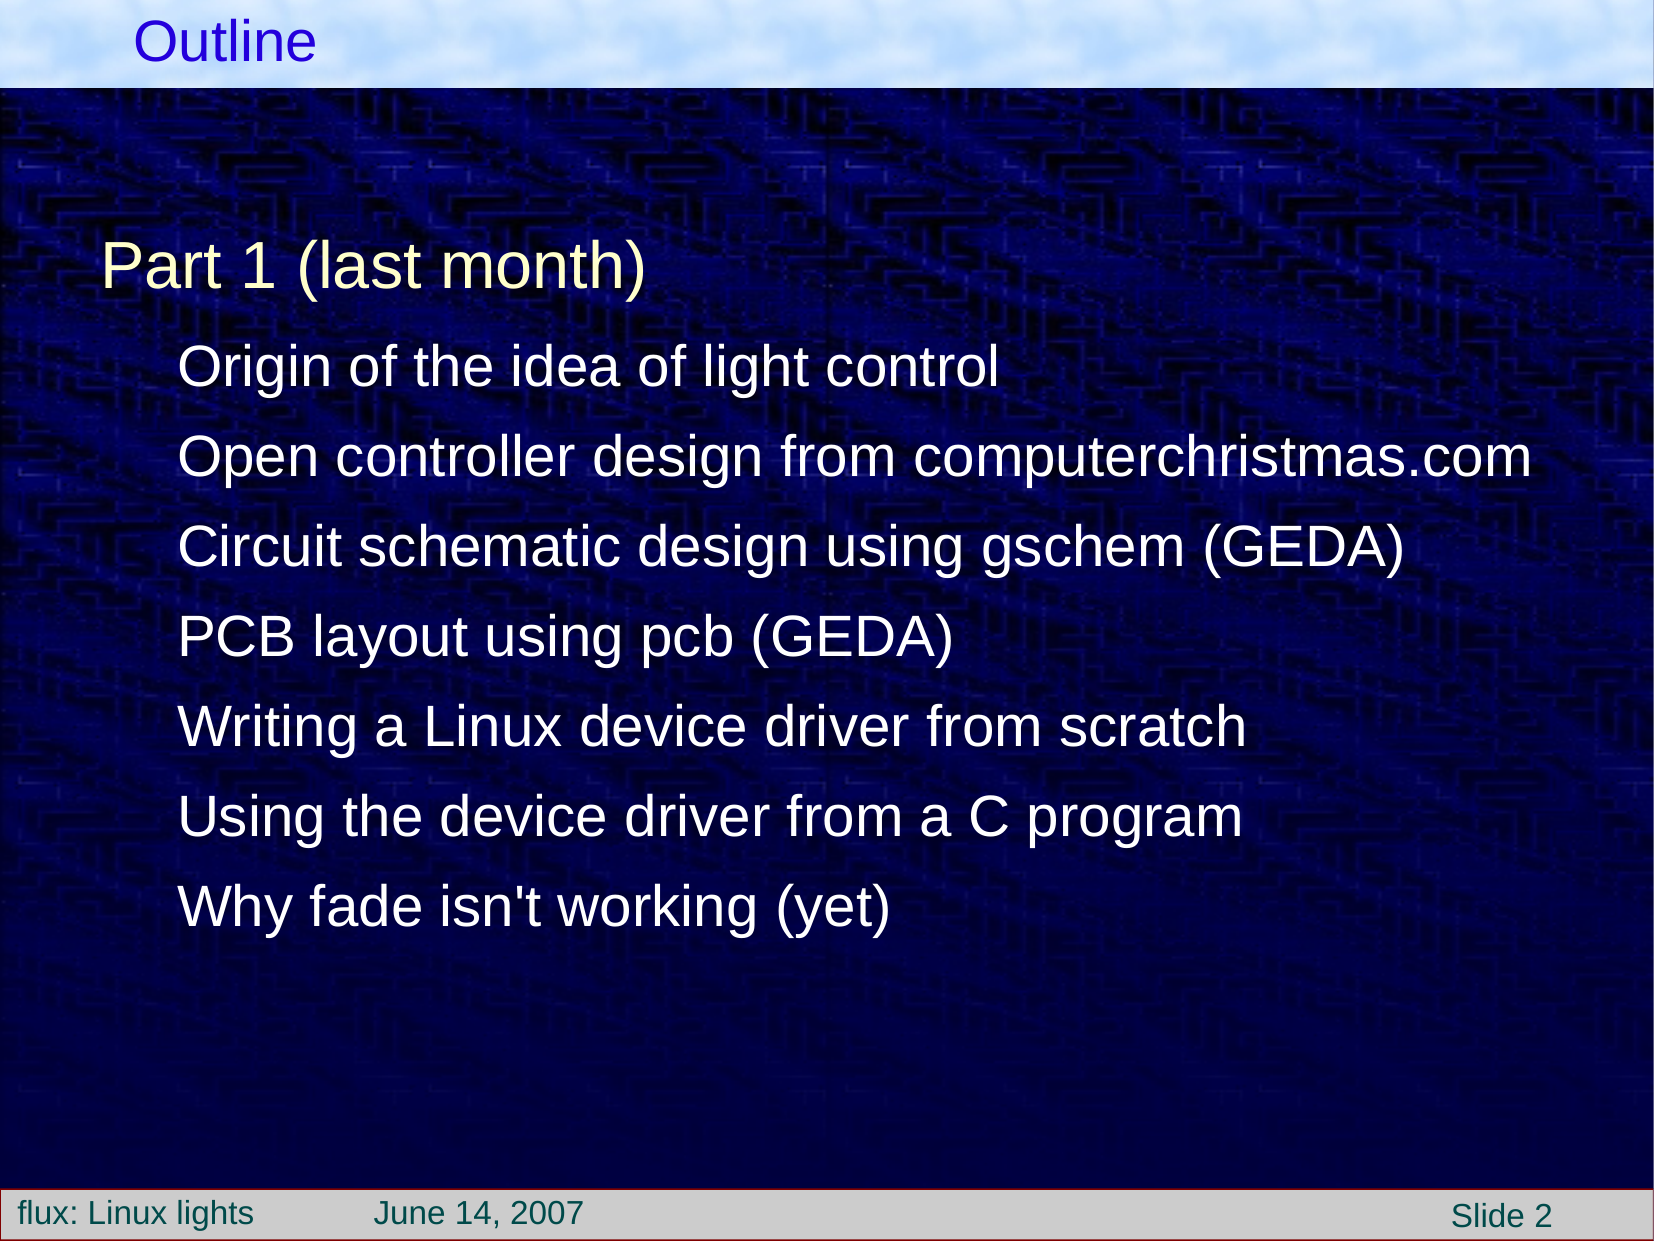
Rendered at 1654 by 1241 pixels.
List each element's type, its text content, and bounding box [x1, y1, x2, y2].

text_box Slide <number> [1436, 1189, 1654, 1241]
text_box [643, 1189, 1436, 1241]
picture [0, 88, 1654, 1189]
list Part 1 (last month) Origin of the idea of light control Open controller design from computerchristmas.com Circuit schematic design using gschem (GEDA) PCB layout using pcb (GEDA) Writing a Linux device driver from scratch Using the device driver from a C program Why fade isn't working (yet) [82, 226, 1618, 1031]
text_box flux: Linux lights June 14, 2007 [2, 1186, 643, 1241]
text_box Outline [0, 0, 1654, 88]
